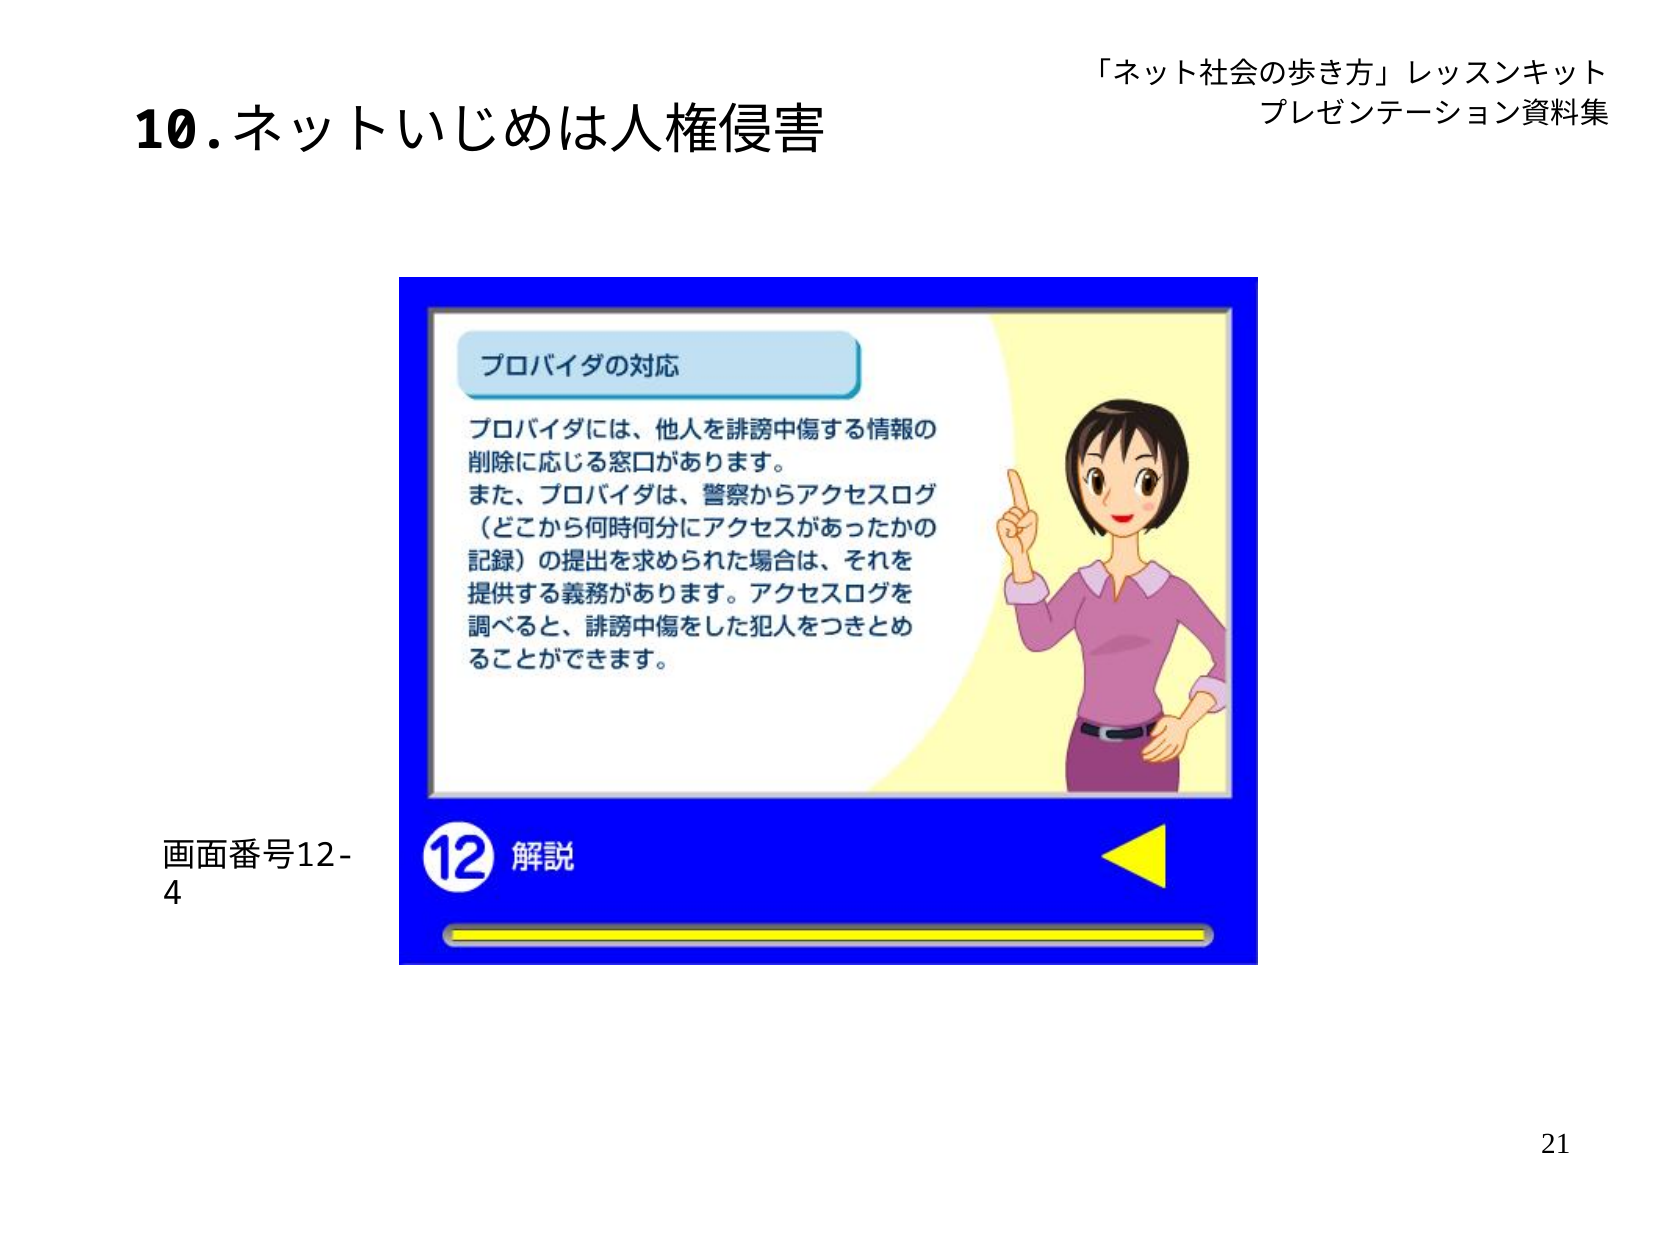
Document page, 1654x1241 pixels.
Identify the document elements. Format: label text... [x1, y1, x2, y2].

picture [399, 277, 1258, 965]
text_box 画面番号12-4 [147, 826, 384, 920]
text_box 10.ネットいじめは人権侵害 [118, 88, 1093, 169]
text_box 「ネット社会の歩き方」レッスンキット プレゼンテーション資料集 [1062, 44, 1625, 139]
